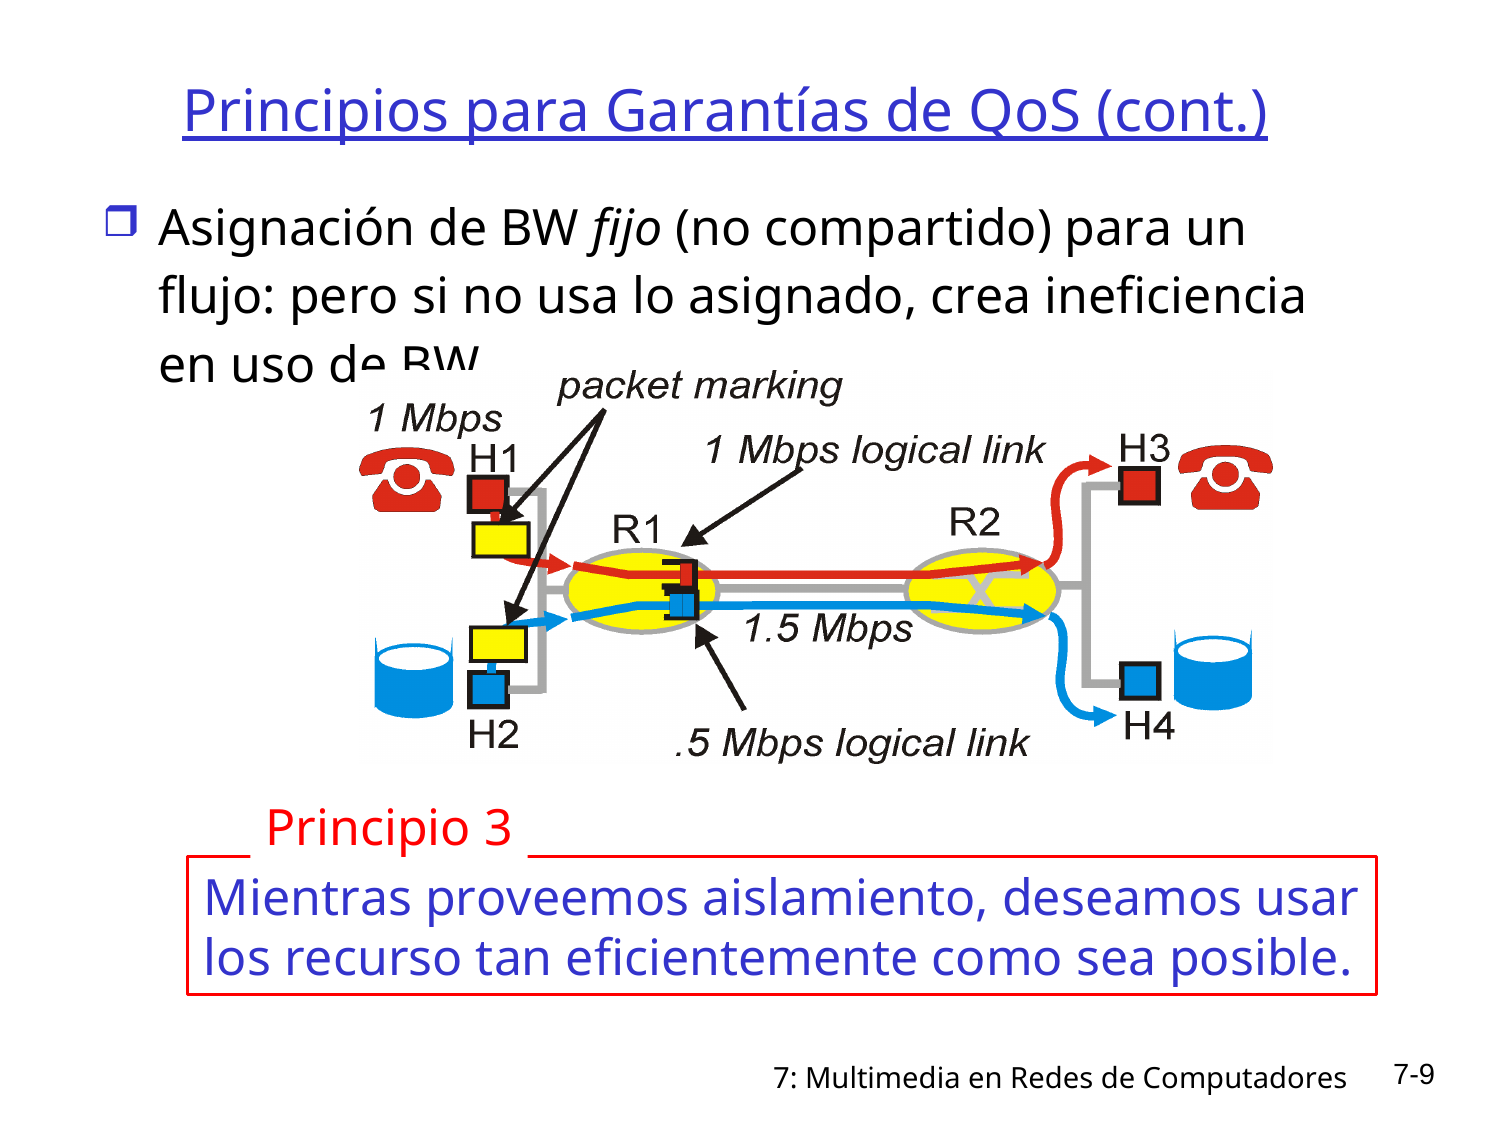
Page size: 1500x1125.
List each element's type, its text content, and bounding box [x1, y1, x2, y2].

title Principios para Garantías de QoS (cont.) [87, 37, 1363, 181]
text_box Mientras proveemos aislamiento, deseamos usar los recurso tan eficientemente como sea posible. [187, 856, 1377, 995]
picture [359, 370, 1273, 764]
text_box Principio 3 [250, 787, 528, 863]
list Asignación de BW fijo (no compartido) para un flujo: pero si no usa lo asignado, crea ineficiencia en uso de BW. [87, 184, 1363, 384]
